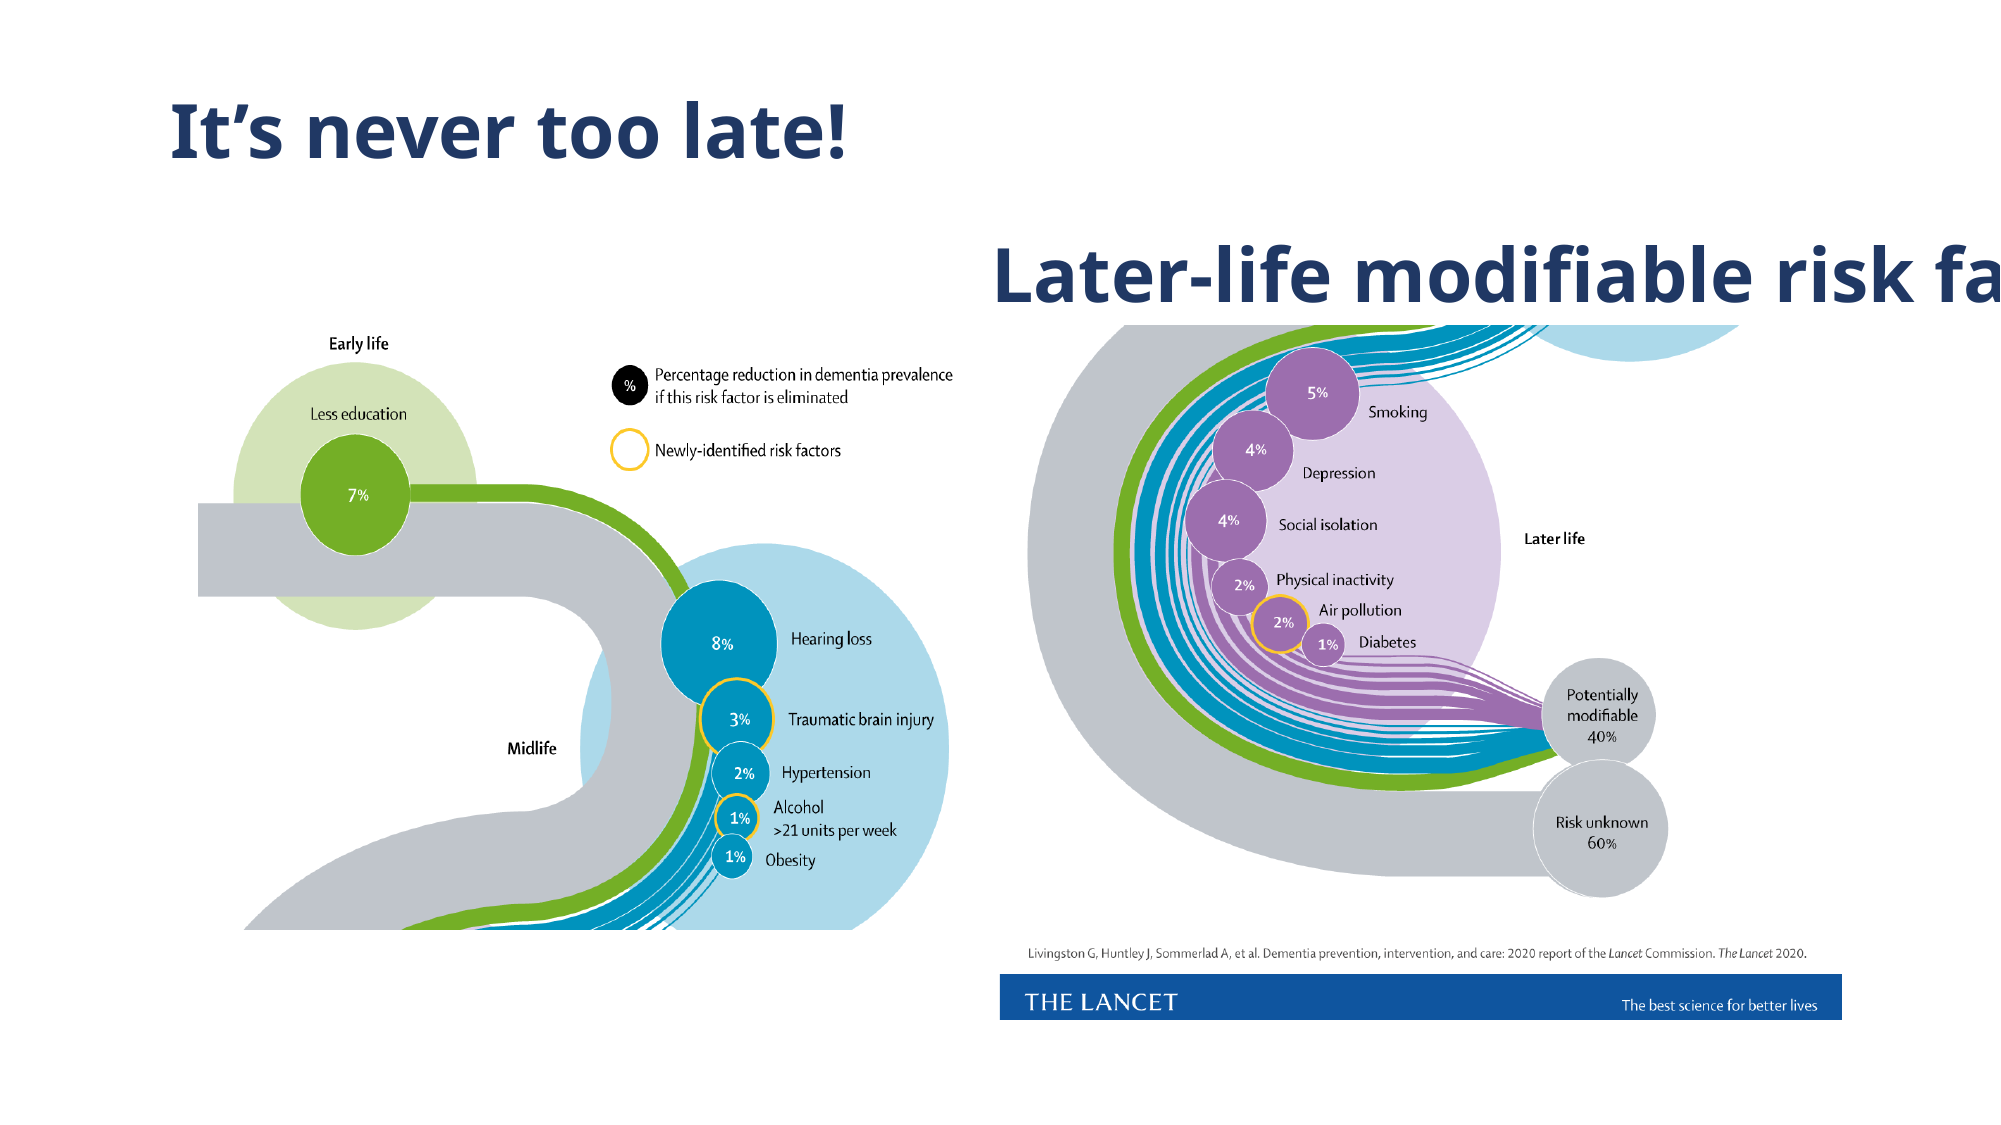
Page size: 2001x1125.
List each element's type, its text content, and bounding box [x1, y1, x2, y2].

picture [999, 326, 1845, 1020]
text_box It’s never too late! [155, 75, 1741, 182]
picture [131, 325, 977, 931]
picture [652, 869, 716, 931]
picture [732, 813, 737, 823]
text_box Later-life modifiable risk factors [976, 219, 2000, 326]
picture [728, 852, 732, 862]
picture [638, 859, 713, 931]
